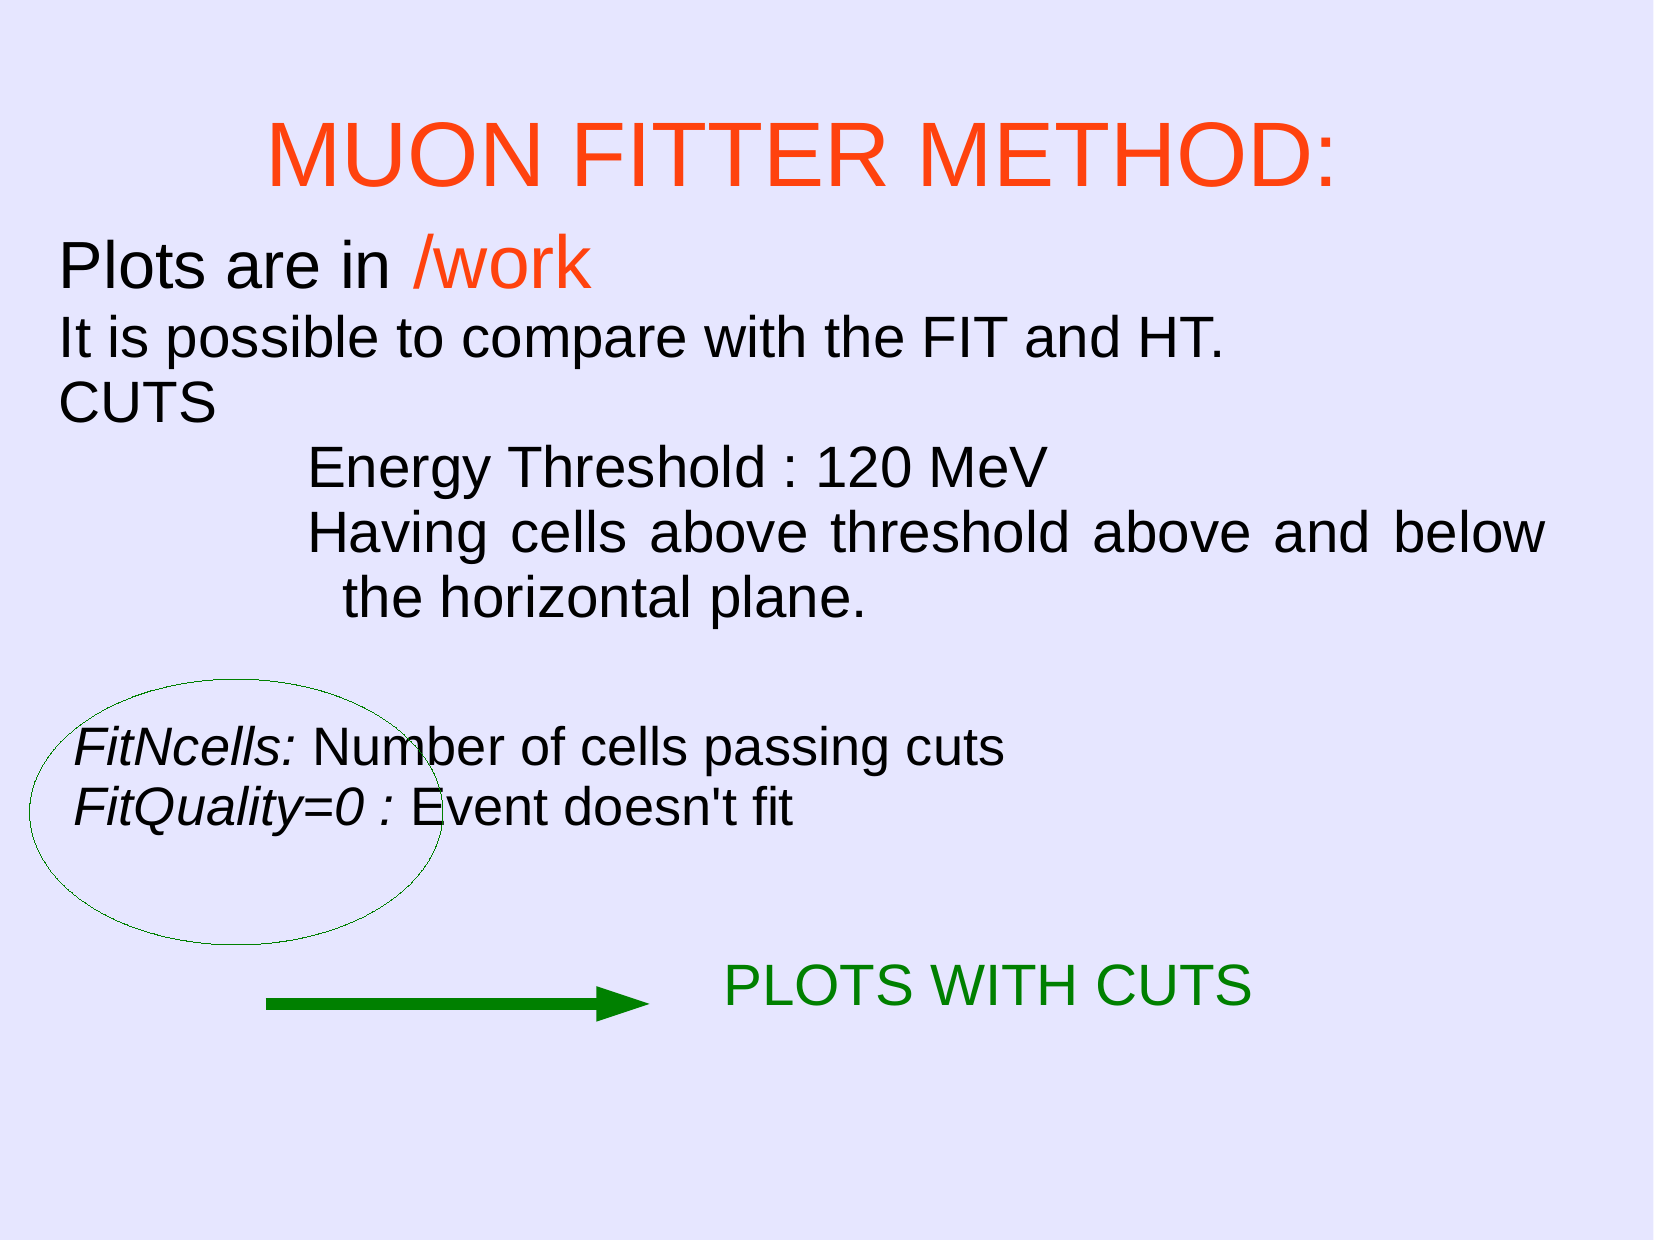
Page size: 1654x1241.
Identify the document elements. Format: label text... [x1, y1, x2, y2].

text_box FitNcells: Number of cells passing cuts FitQuality=0 : Event doesn't fit [59, 708, 1595, 845]
text_box PLOTS WITH CUTS [708, 944, 1506, 1025]
subtitle Plots are in /work It is possible to compare with the FIT and HT. CUTS Energy Threshold : 120 MeV Having cells above threshold above and below the horizontal plane. [59, 23, 1548, 708]
